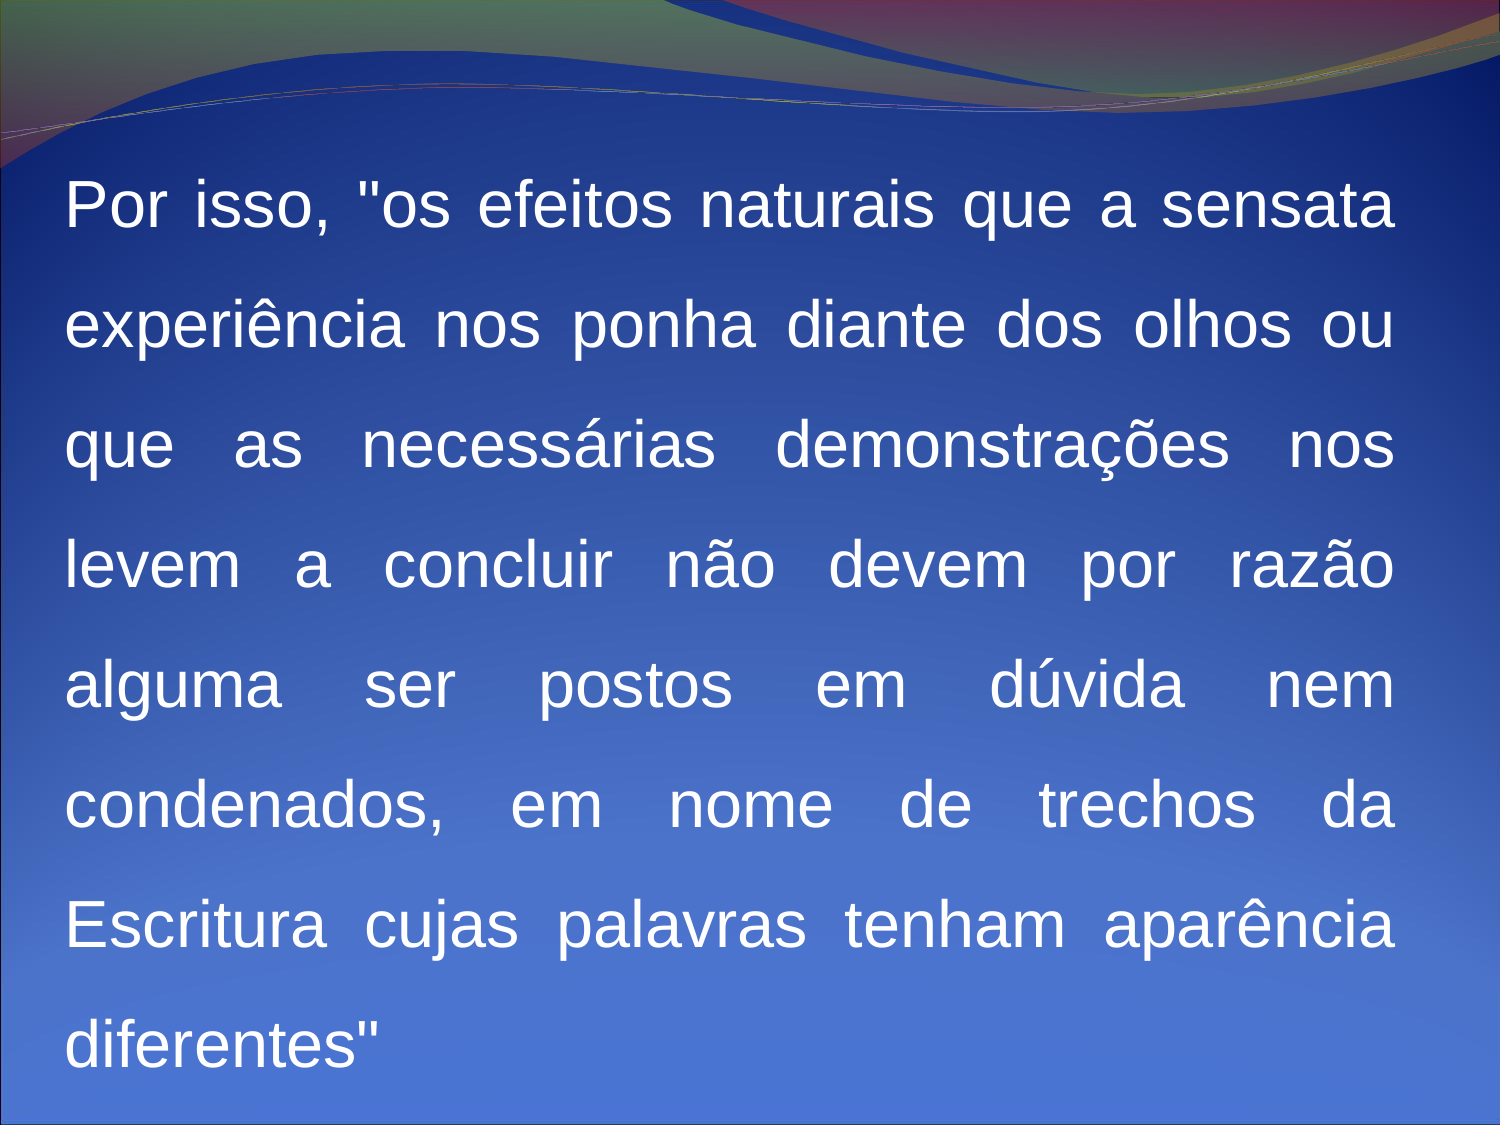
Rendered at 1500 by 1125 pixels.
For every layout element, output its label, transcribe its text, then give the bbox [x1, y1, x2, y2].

picture [0, 0, 1500, 1125]
text_box Por isso, "os efeitos naturais que a sensata experiência nos ponha diante dos olhos ou que as necessárias demonstrações nos levem a concluir não devem por razão alguma ser postos em dúvida nem condenados, em nome de trechos da Escritura cujas palavras tenham aparência diferentes" [64, 113, 1400, 1089]
